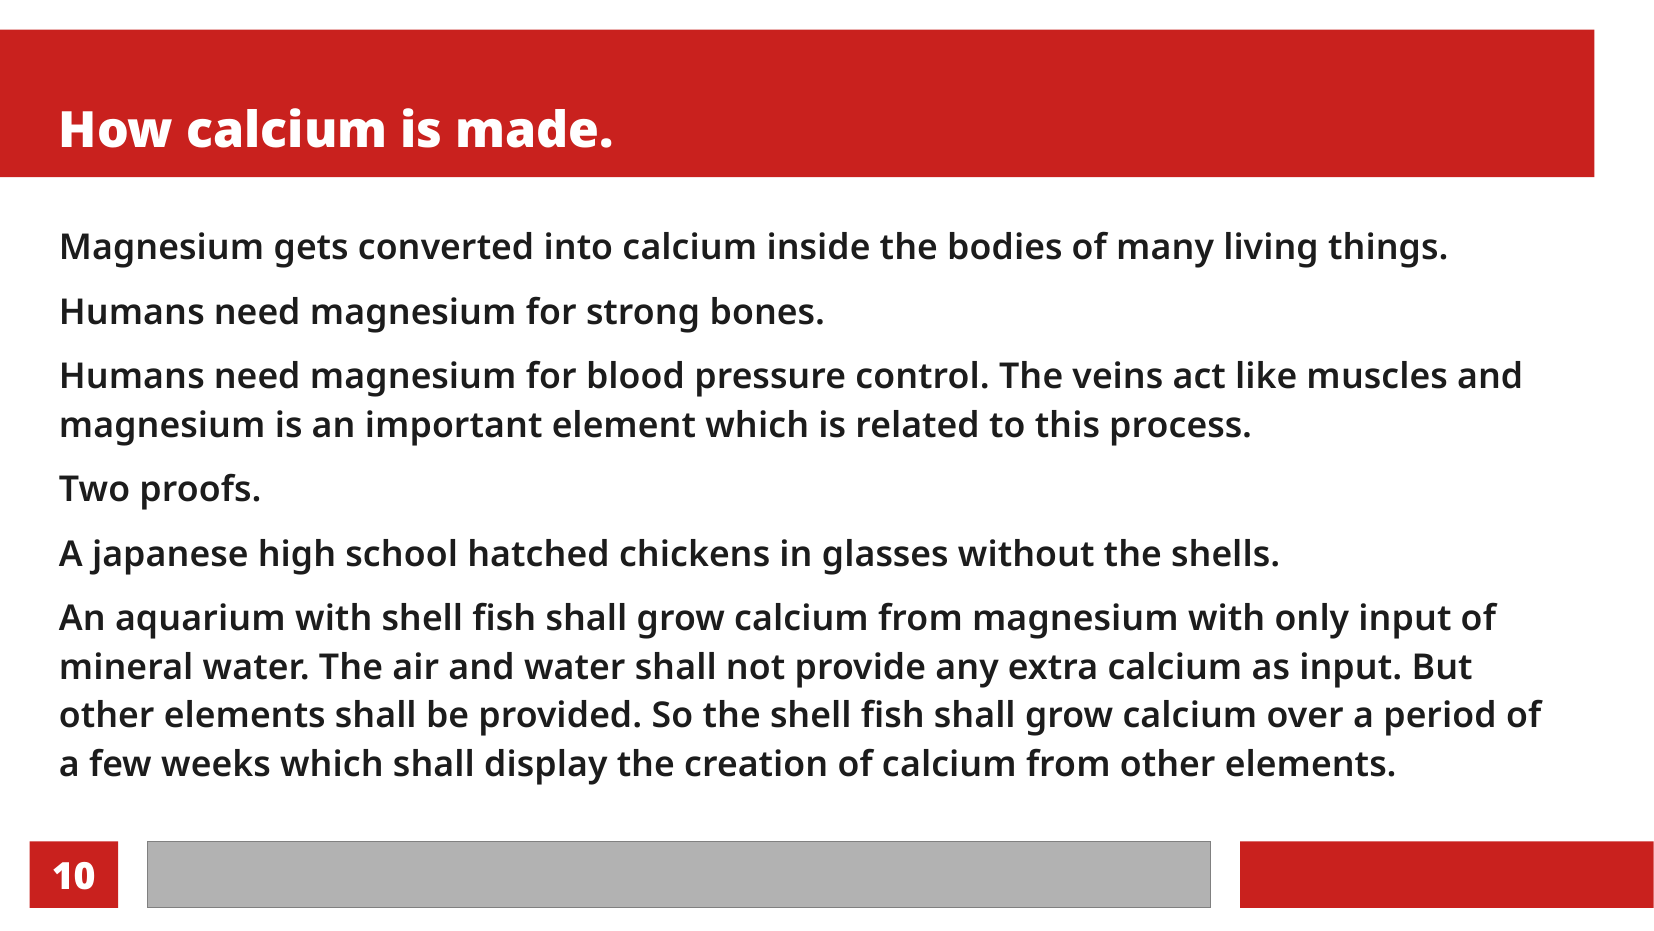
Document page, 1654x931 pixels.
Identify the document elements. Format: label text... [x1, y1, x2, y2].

list Magnesium gets converted into calcium inside the bodies of many living things. Humans need magnesium for strong bones. Humans need magnesium for blood pressure control. The veins act like muscles and magnesium is an important element which is related to this process. Two proofs. A japanese high school hatched chickens in glasses without the shells. An aquarium with shell fish shall grow calcium from magnesium with only input of mineral water. The air and water shall not provide any extra calcium as input. But other elements shall be provided. So the shell fish shall grow calcium over a period of a few weeks which shall display the creation of calcium from other elements. [59, 221, 1565, 798]
title How calcium is made. [59, 44, 1595, 163]
